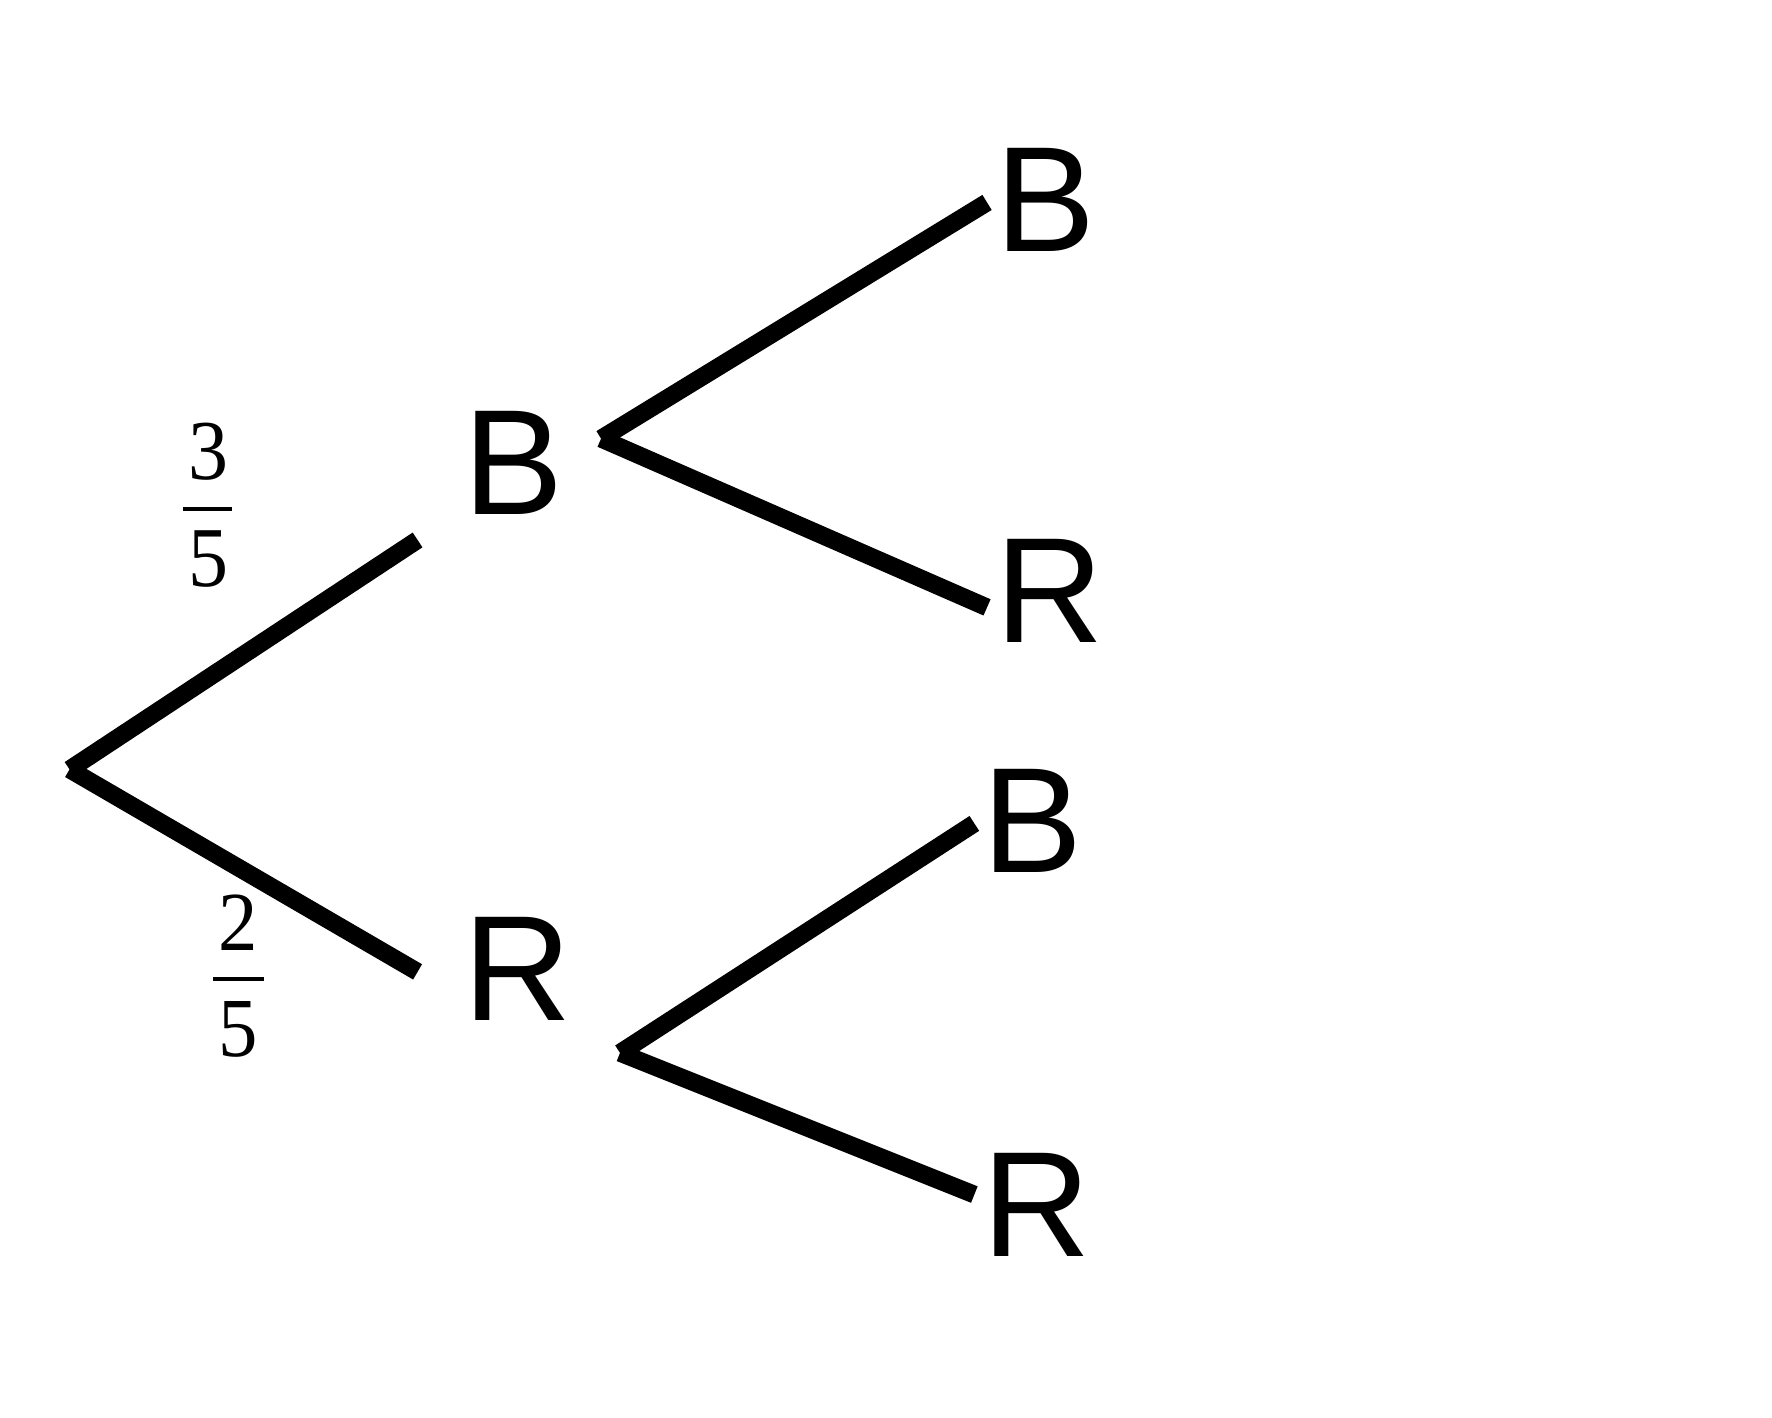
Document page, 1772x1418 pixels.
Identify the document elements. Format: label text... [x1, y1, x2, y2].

text_box B [449, 371, 576, 580]
text_box R [980, 499, 1139, 708]
text_box R [968, 1113, 1127, 1323]
text_box R [449, 877, 608, 1086]
chart [158, 404, 254, 608]
text_box B [968, 728, 1095, 938]
chart [188, 877, 285, 1077]
text_box B [980, 107, 1108, 317]
